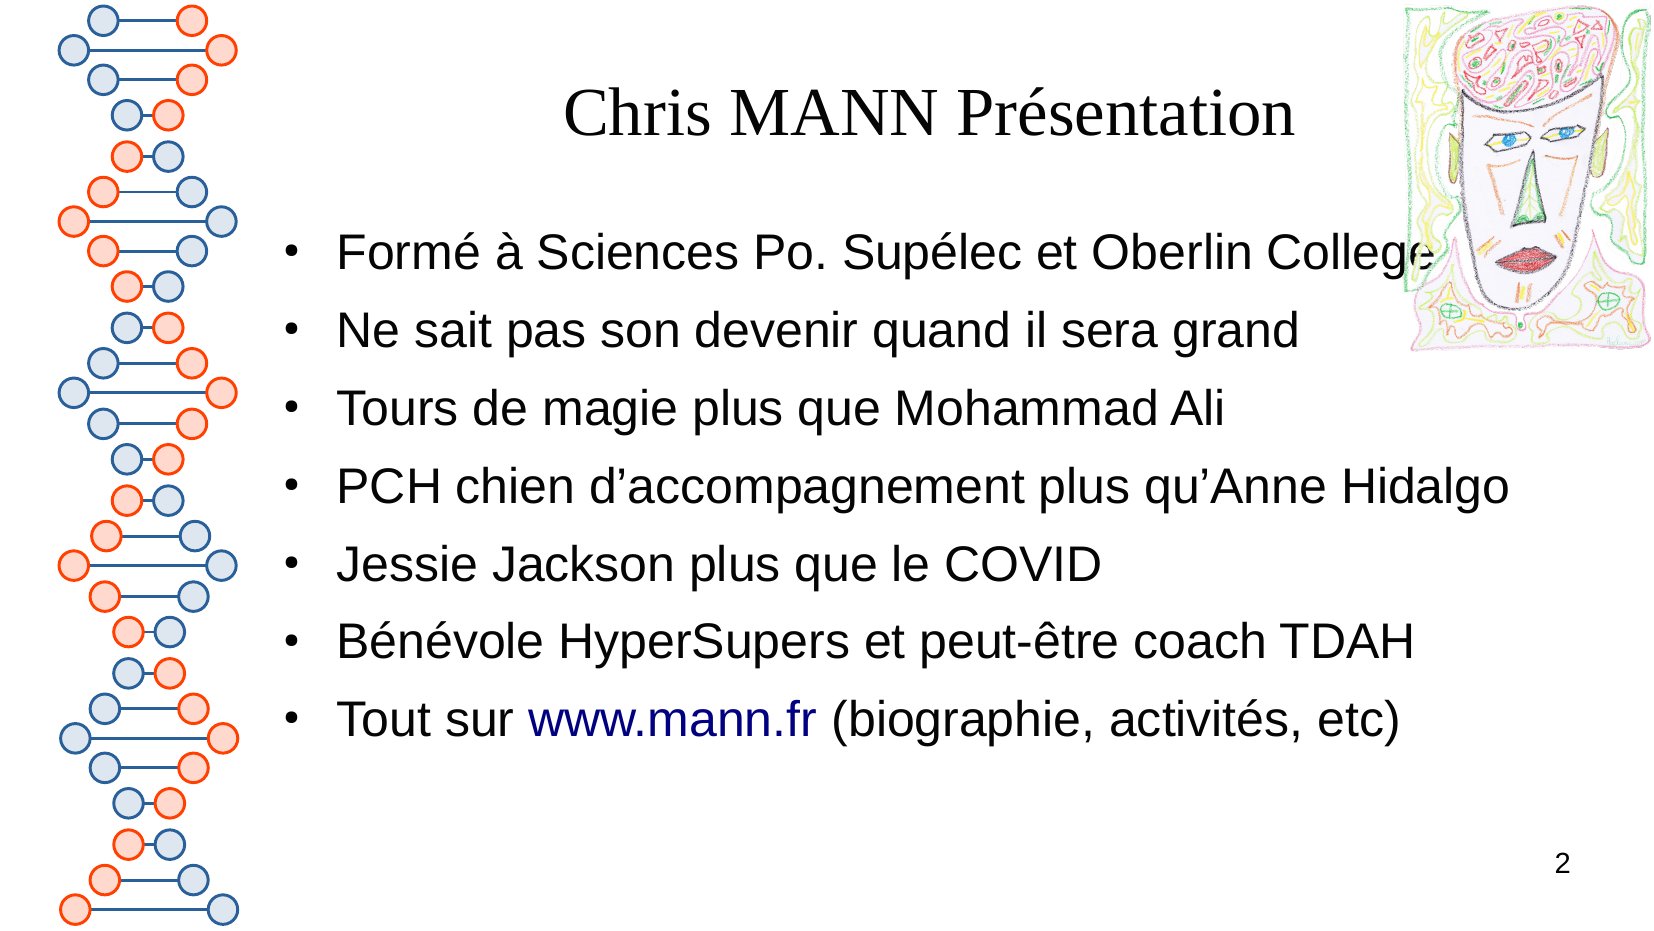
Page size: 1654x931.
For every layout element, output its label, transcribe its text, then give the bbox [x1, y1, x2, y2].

title Chris MANN Présentation [265, 35, 1346, 189]
picture [1346, 0, 1654, 361]
list Formé à Sciences Po. Supélec et Oberlin College Ne sait pas son devenir quand il sera grand Tours de magie plus que Mohammad Ali PCH chien d’accompagnement plus qu’Anne Hidalgo Jessie Jackson plus que le COVID Bénévole HyperSupers et peut-être coach TDAH Tout sur www.mann.fr (biographie, activités, etc) [265, 224, 1595, 764]
